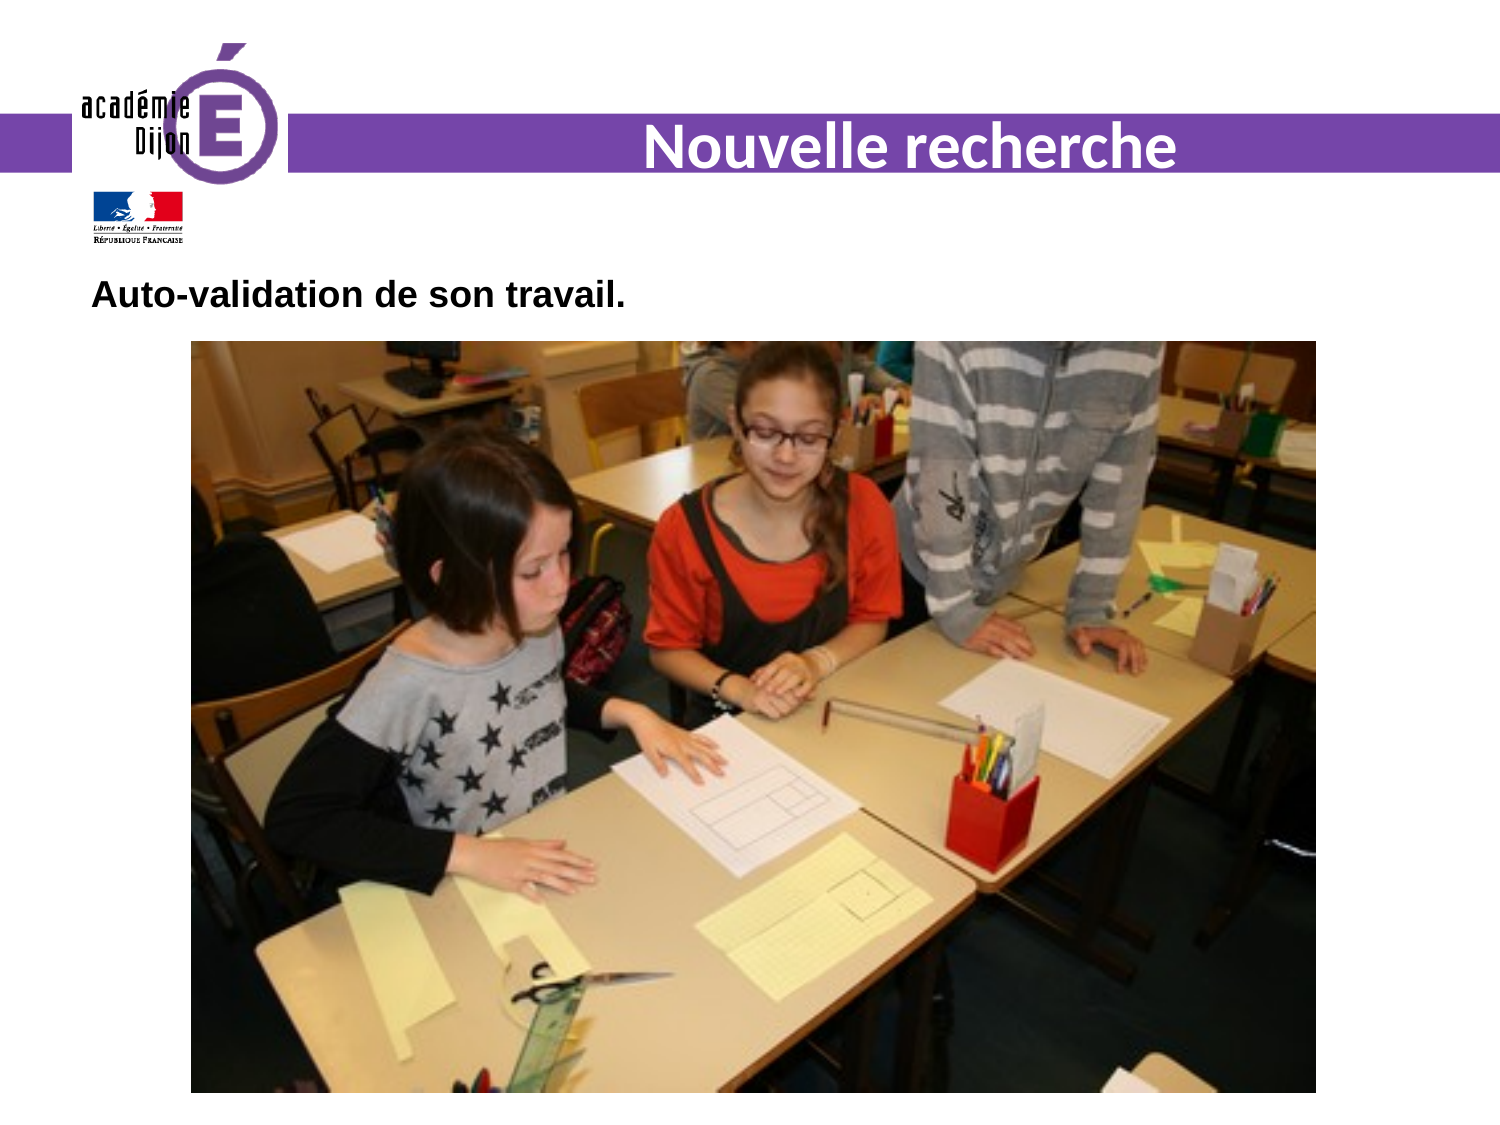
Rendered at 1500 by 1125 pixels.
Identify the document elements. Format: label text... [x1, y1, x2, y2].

title Nouvelle recherche [401, 94, 1193, 178]
picture [191, 341, 1316, 1093]
list Auto-validation de son travail. [75, 262, 1425, 1005]
picture [82, 43, 278, 243]
